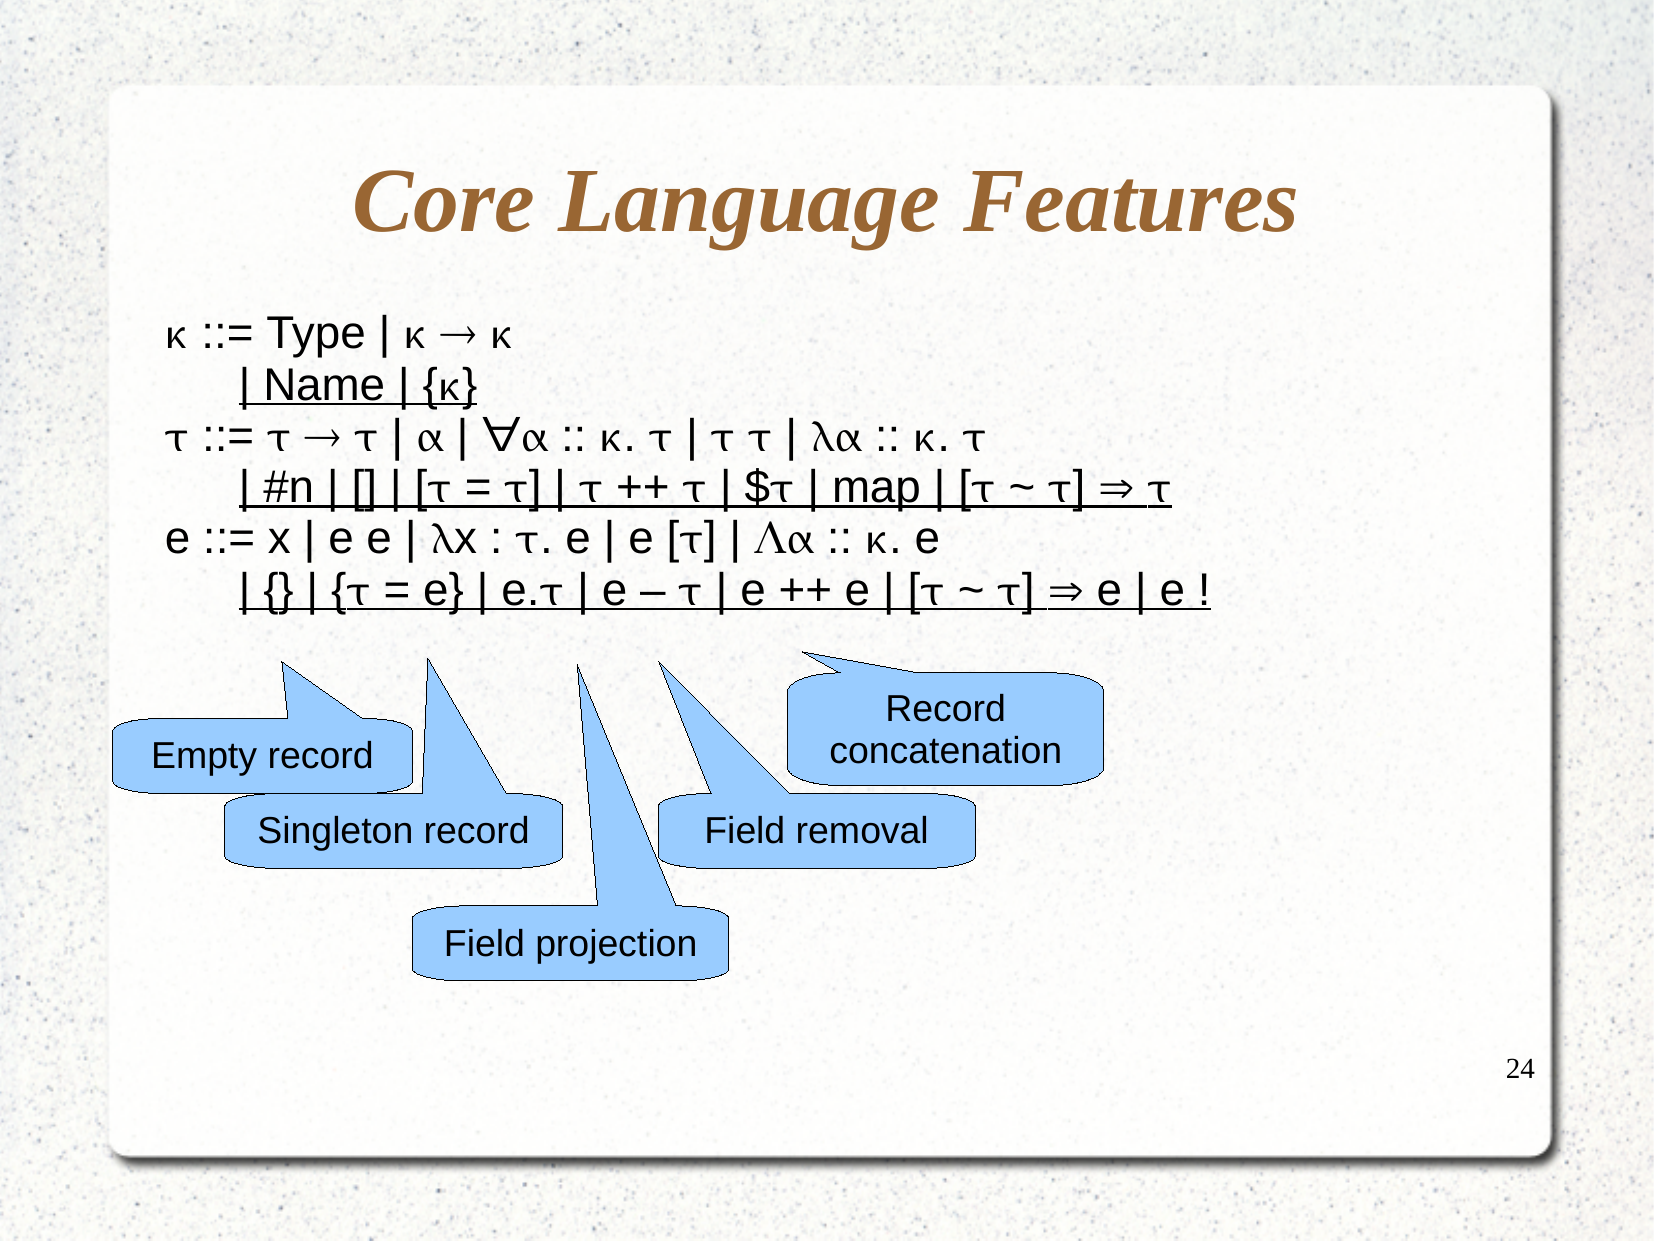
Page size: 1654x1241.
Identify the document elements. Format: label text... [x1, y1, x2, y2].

picture [0, 0, 1654, 1241]
text_box  ::= Type |    | Name | {}  ::=    |  | ∀ :: .  |   |  :: .  | #n | [] | [ = ] |  ++  | $ | map | [ ~ ]   e ::= x | e e | x : . e | e [] |  :: . e | {} | { = e} | e. | e –  | e ++ e | [ ~ ]  e | e ! [150, 300, 1501, 657]
text_box Singleton record [224, 658, 563, 869]
text_box Record concatenation [787, 651, 1104, 786]
text_box Field projection [412, 664, 729, 981]
title Core Language Features [118, 104, 1536, 297]
text_box Field removal [658, 661, 976, 869]
text_box Empty record [112, 661, 413, 794]
